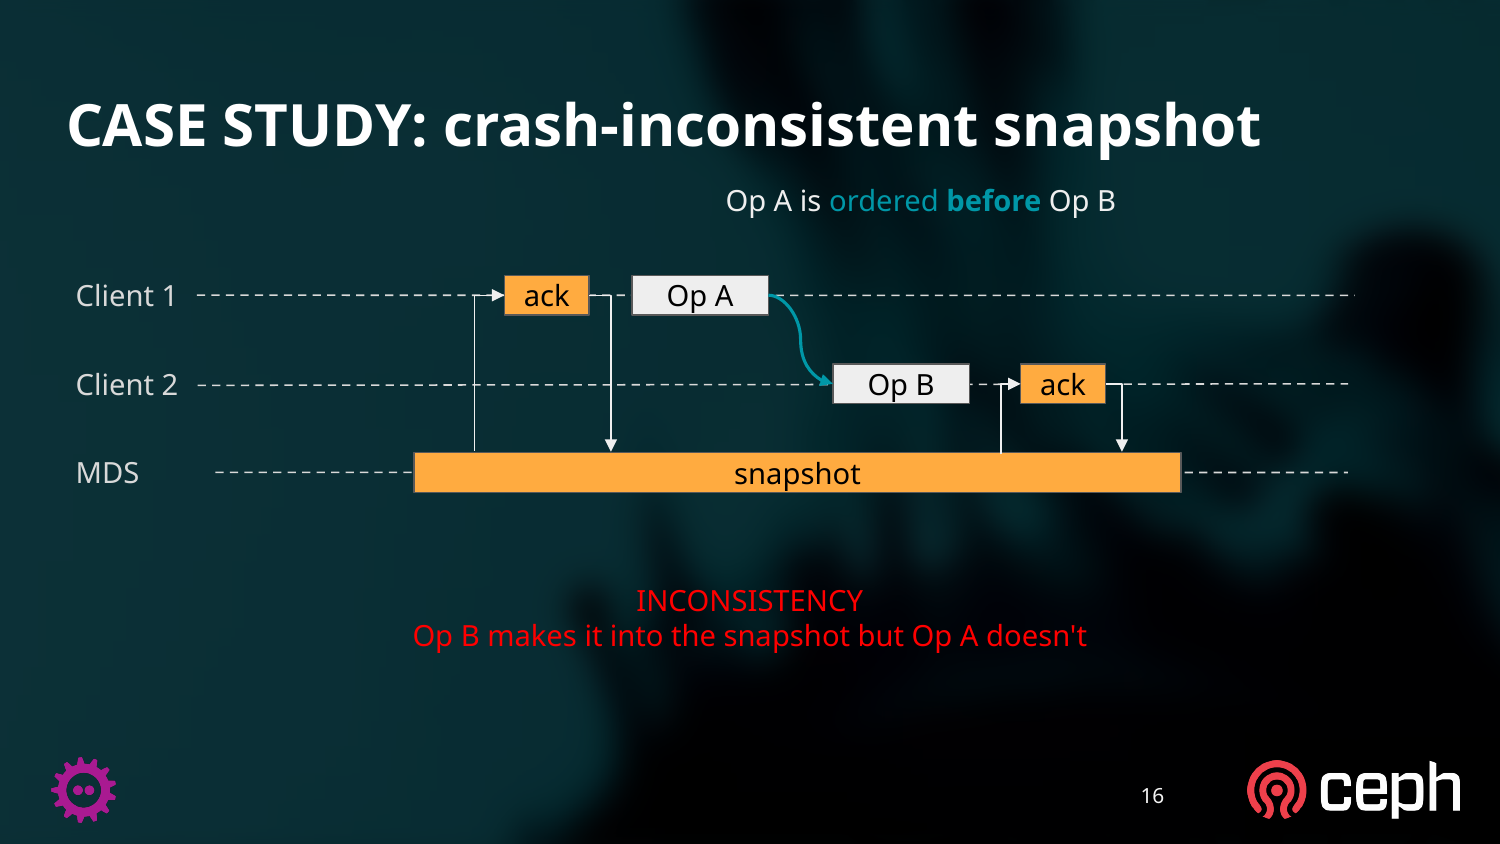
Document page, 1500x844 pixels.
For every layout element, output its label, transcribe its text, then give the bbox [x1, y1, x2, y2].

picture [0, 0, 1500, 844]
text_box Op B [832, 363, 970, 404]
text_box Client 1 [60, 262, 197, 328]
slide_number <number> [1089, 764, 1179, 829]
text_box MDS [60, 439, 216, 505]
text_box Client 2 [60, 350, 197, 416]
text_box INCONSISTENCY Op B makes it into the snapshot but Op A doesn't [285, 567, 1214, 668]
title CASE STUDY: crash-inconsistent snapshot [51, 72, 1449, 167]
text_box snapshot [413, 452, 1181, 493]
text_box Op A is ordered before Op B [710, 166, 1200, 232]
text_box Op A [632, 275, 769, 316]
text_box ack [1020, 363, 1106, 404]
text_box ack [504, 275, 590, 316]
